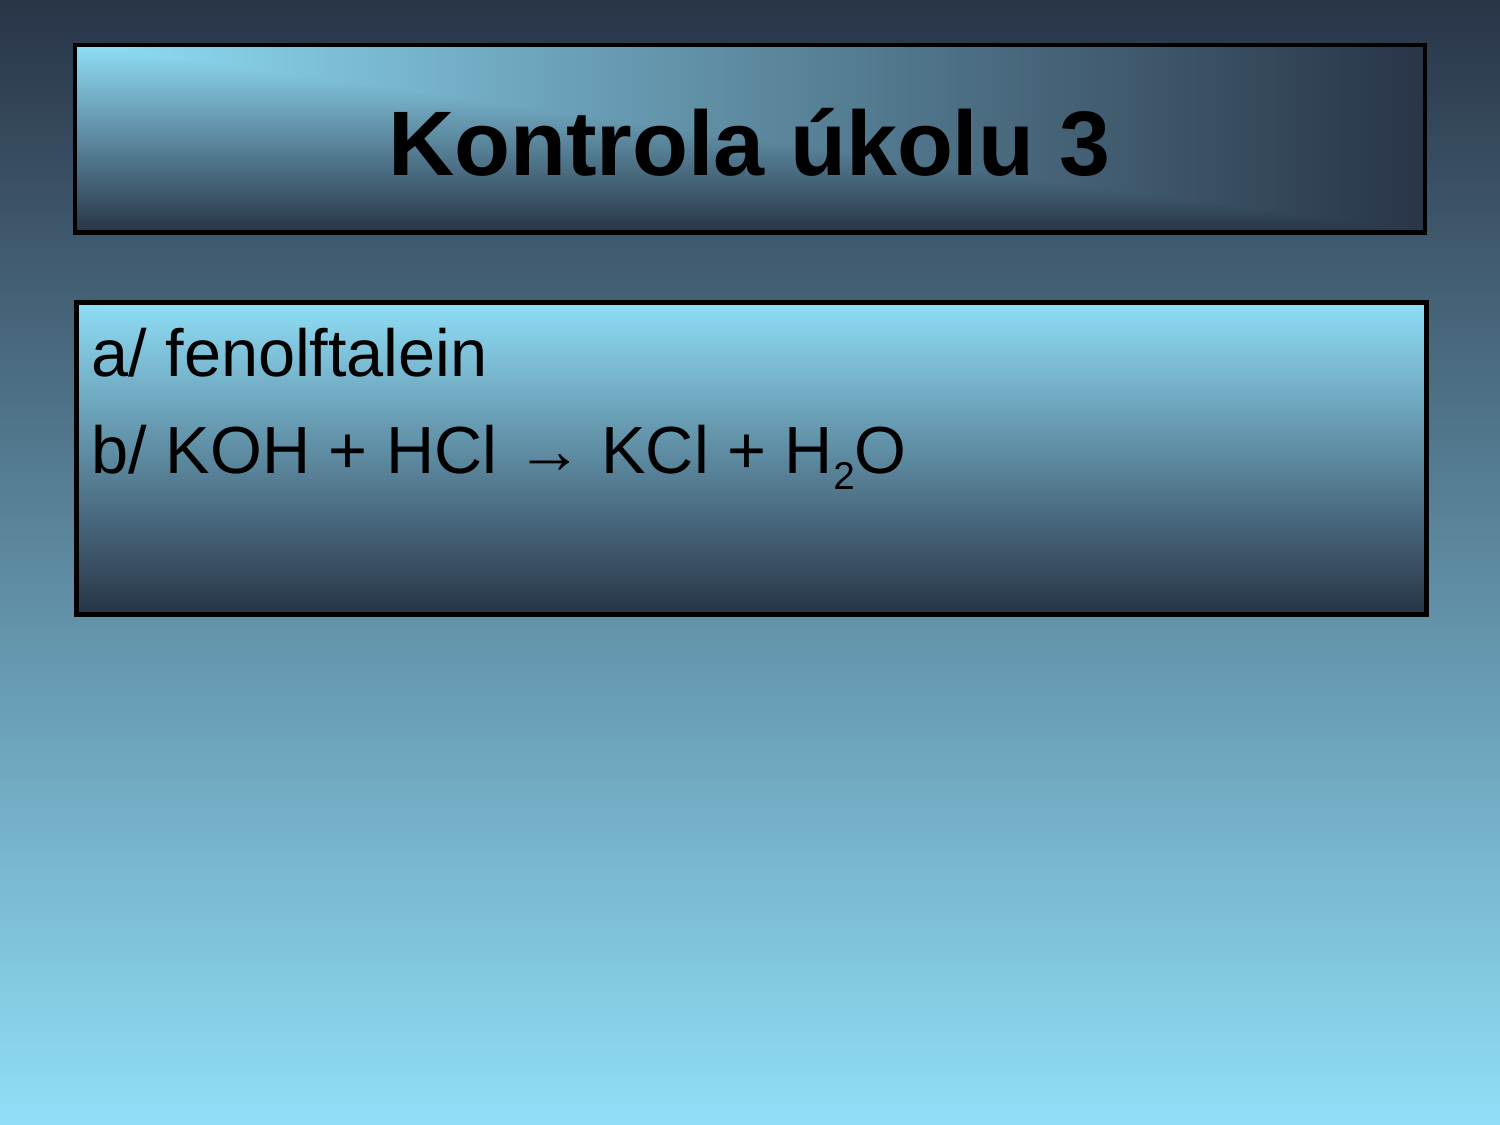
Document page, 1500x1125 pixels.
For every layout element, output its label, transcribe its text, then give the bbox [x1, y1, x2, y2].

list a/ fenolftalein b/ KOH + HCl → KCl + H2O [76, 302, 1427, 615]
title Kontrola úkolu 3 [75, 45, 1426, 233]
